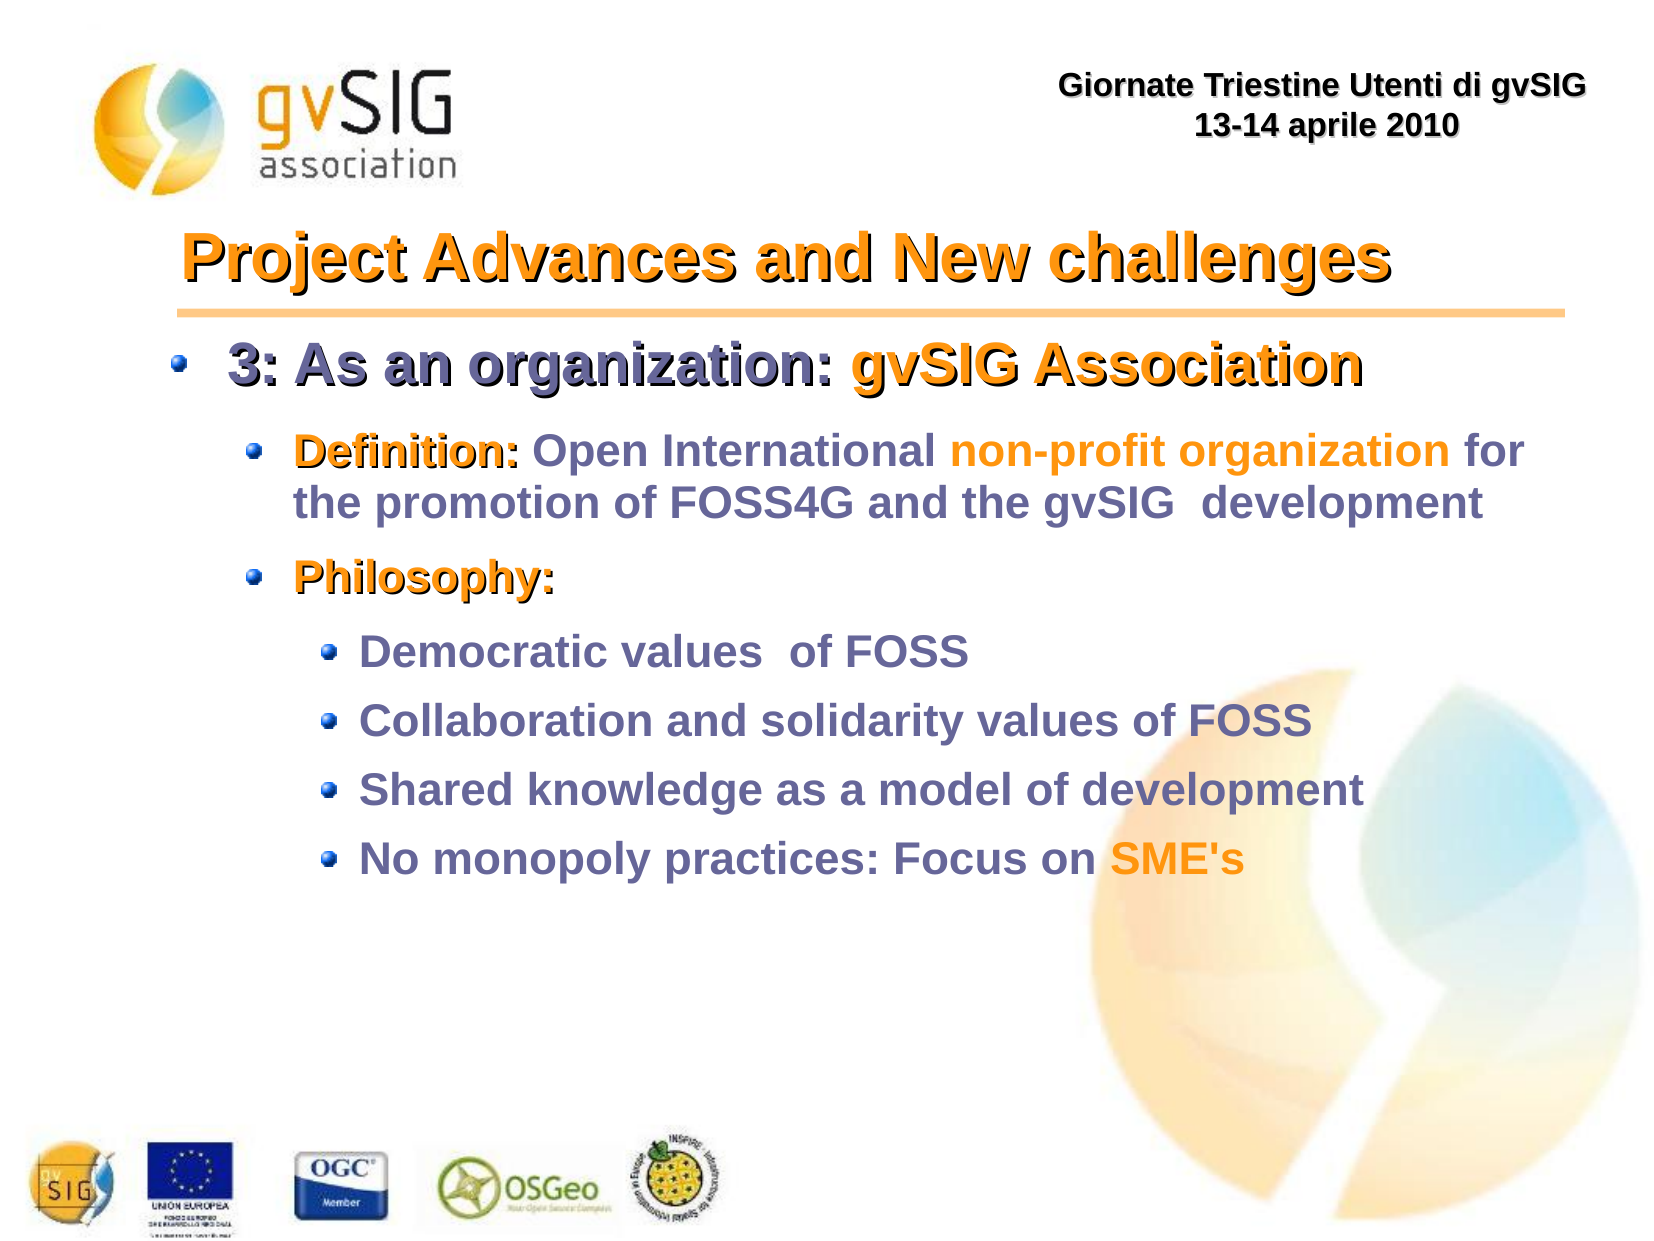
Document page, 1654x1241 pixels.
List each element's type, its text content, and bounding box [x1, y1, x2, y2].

picture [1, 0, 1654, 1241]
text_box Project Advances and New challenges [165, 212, 1408, 302]
list 3: As an organization: gvSIG Association Definition: Open International non-profit organization for the promotion of FOSS4G and the gvSIG development Philosophy: Democratic values of FOSS Collaboration and solidarity values of FOSS Shared knowledge as a model of development No monopoly practices: Focus on SME's [171, 236, 1595, 1123]
